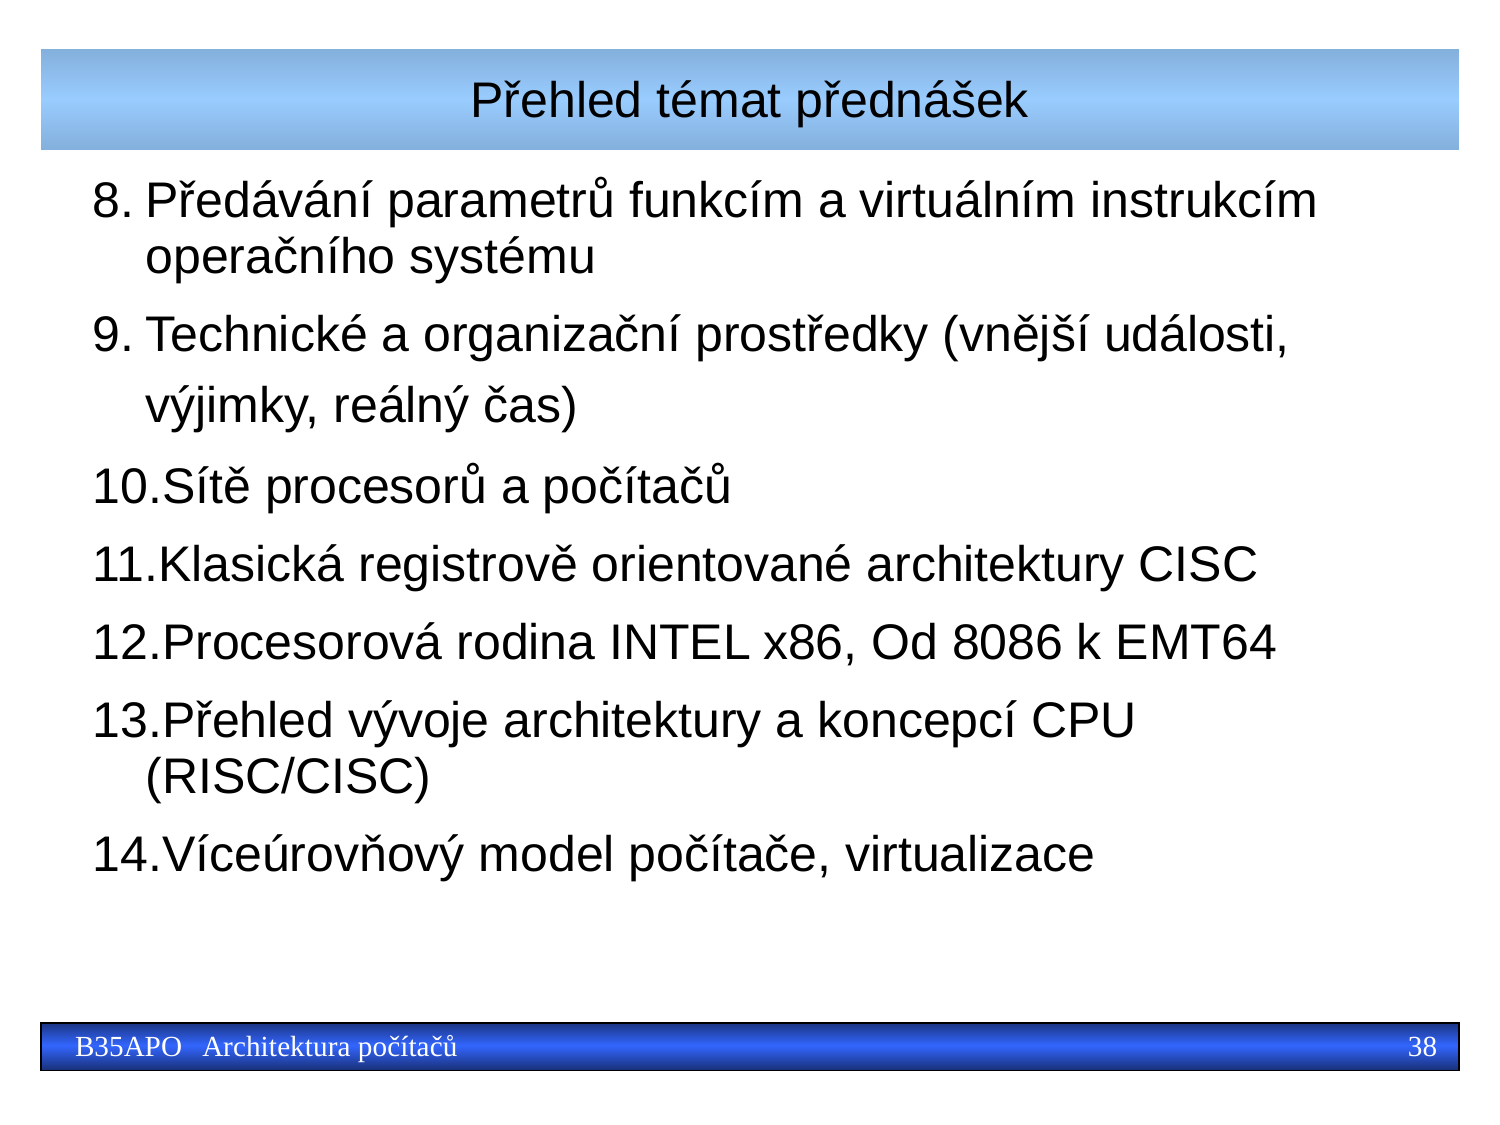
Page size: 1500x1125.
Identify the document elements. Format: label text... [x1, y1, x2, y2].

title Přehled témat přednášek [41, 49, 1459, 150]
list Předávání parametrů funkcím a virtuálním instrukcím operačního systému Technické a organizační prostředky (vnější události, výjimky, reálný čas)‏ Sítě procesorů a počítačů Klasická registrově orientované architektury CISC Procesorová rodina INTEL x86, Od 8086 k EMT64 Přehled vývoje architektury a koncepcí CPU (RISC/CISC) Víceúrovňový model počítače, virtualizace [75, 172, 1426, 1013]
